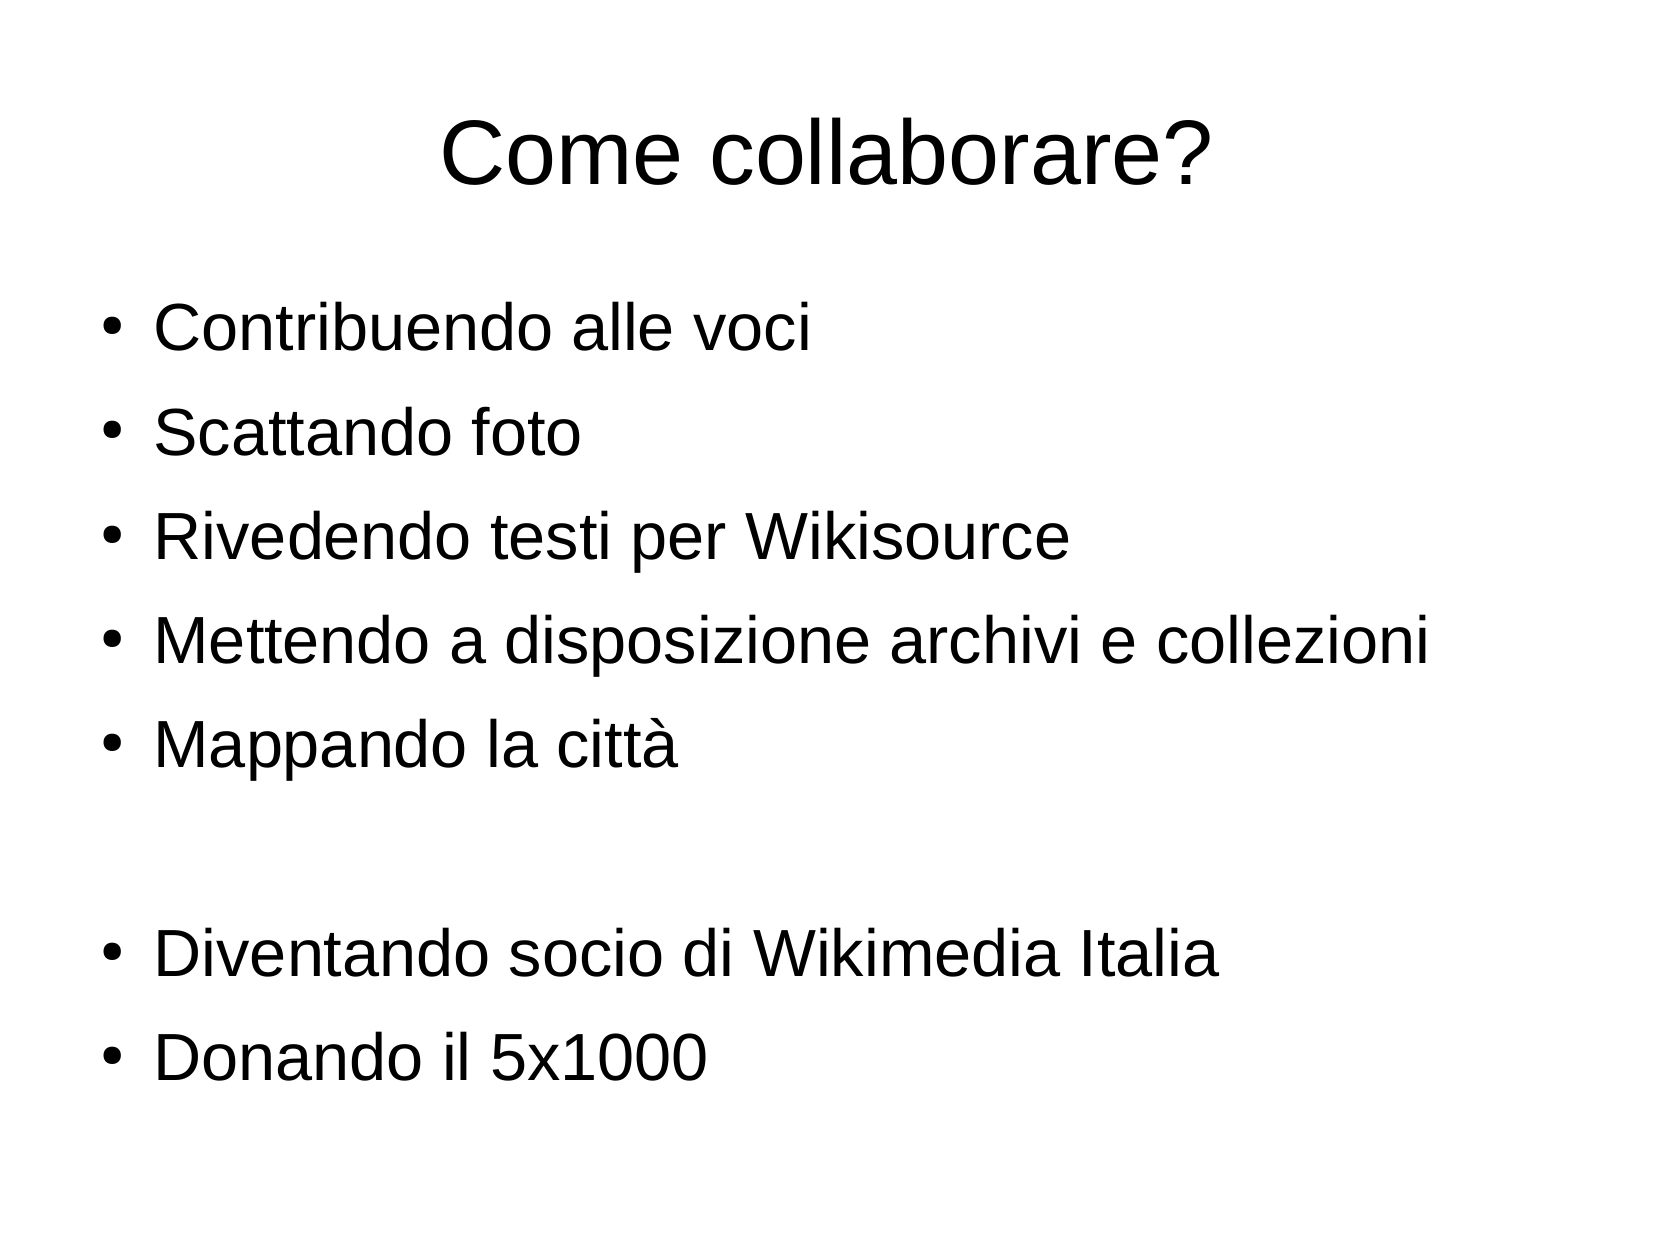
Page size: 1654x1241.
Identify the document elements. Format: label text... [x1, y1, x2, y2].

list Contribuendo alle voci Scattando foto Rivedendo testi per Wikisource Mettendo a disposizione archivi e collezioni Mappando la città Diventando socio di Wikimedia Italia Donando il 5x1000 [82, 290, 1571, 1109]
title Come collaborare? [82, 49, 1571, 257]
